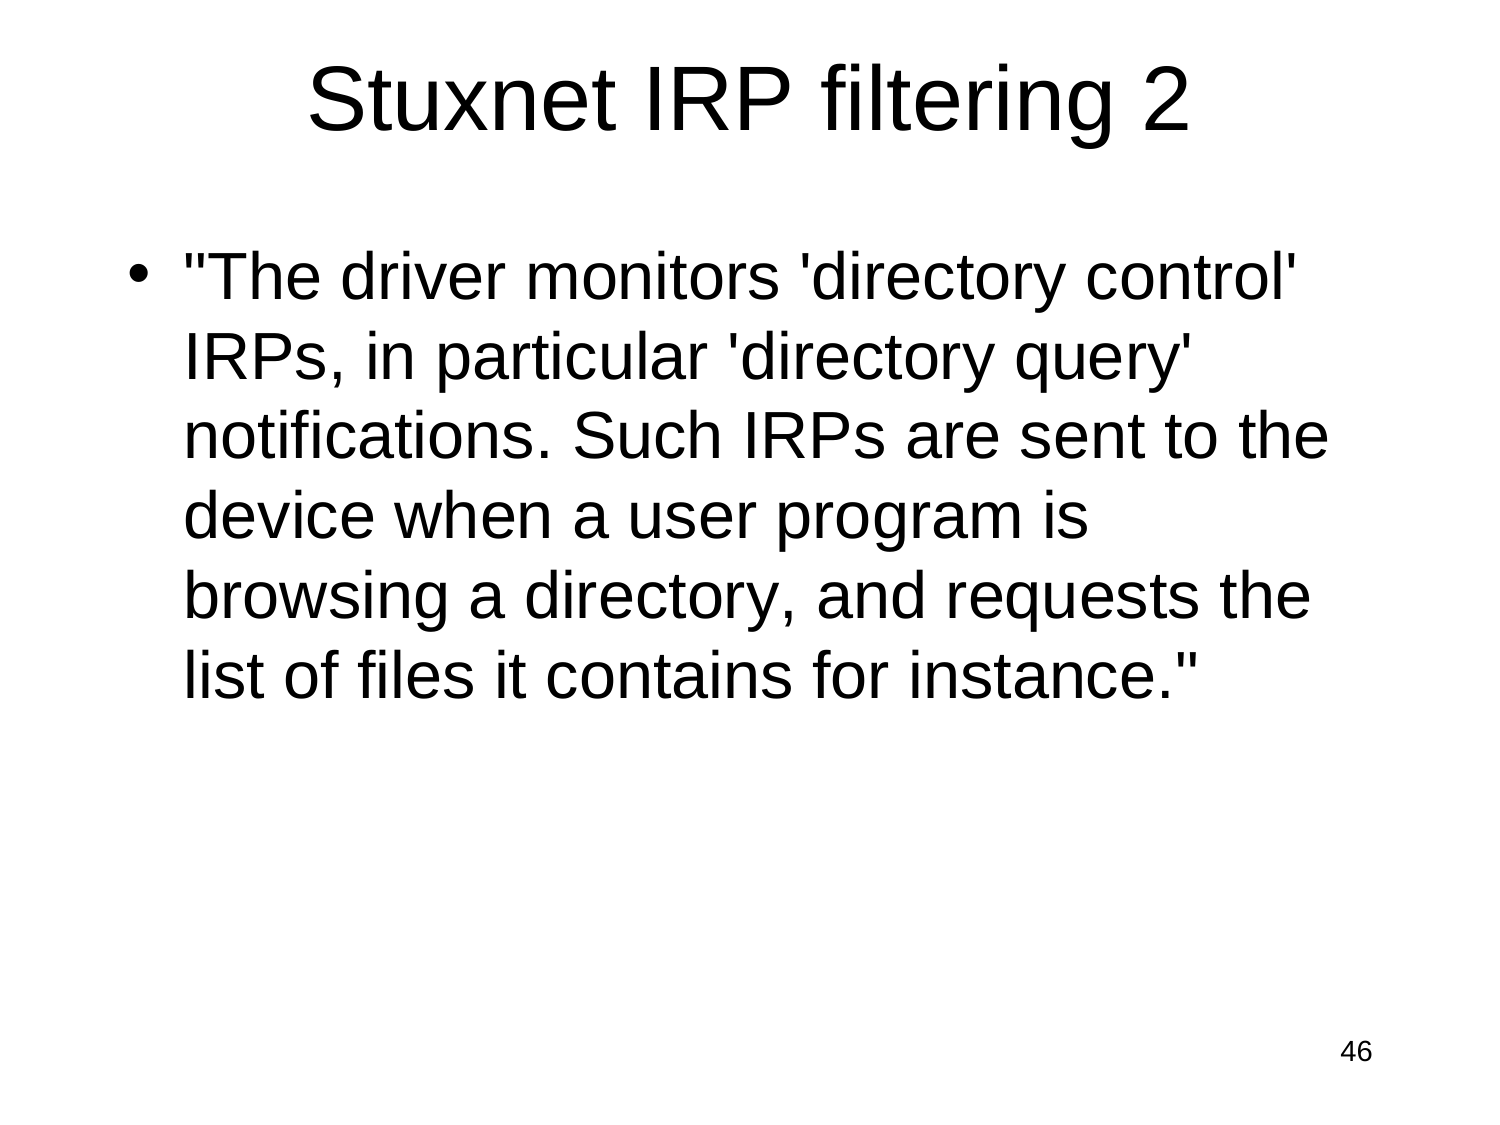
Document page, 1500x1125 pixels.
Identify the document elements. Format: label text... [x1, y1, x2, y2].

text_box <number> [1074, 1025, 1388, 1101]
list "The driver monitors 'directory control' IRPs, in particular 'directory query' notifications. Such IRPs are sent to the device when a user program is browsing a directory, and requests the list of files it contains for instance." [112, 224, 1388, 1000]
title Stuxnet IRP filtering 2 [0, 0, 1500, 188]
